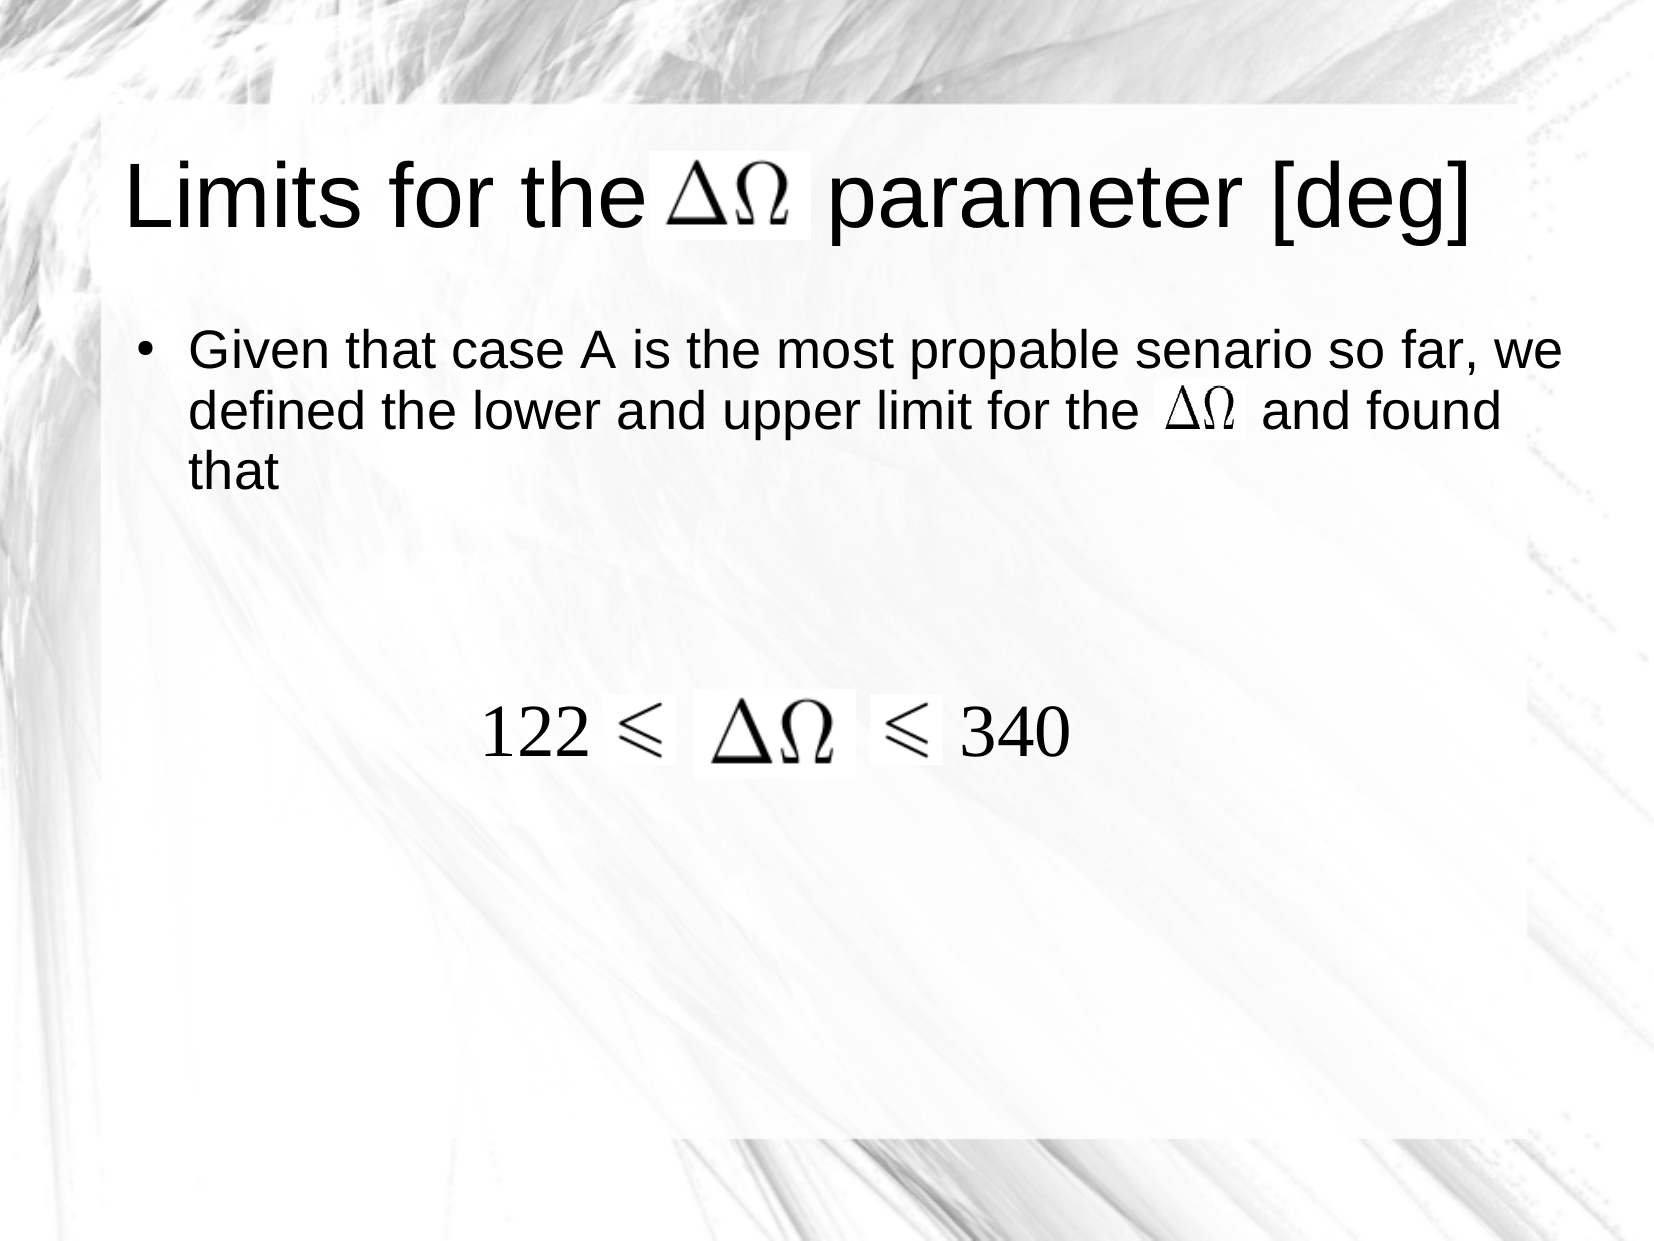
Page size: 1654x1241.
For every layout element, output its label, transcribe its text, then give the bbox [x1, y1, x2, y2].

picture [0, 0, 1654, 1241]
title Limits for the parameter [deg] [118, 112, 1506, 281]
list Given that case A is the most propable senario so far, we defined the lower and upper limit for the and found that [118, 319, 1571, 1040]
text_box 340 [945, 681, 1126, 781]
text_box 122 [465, 681, 646, 781]
